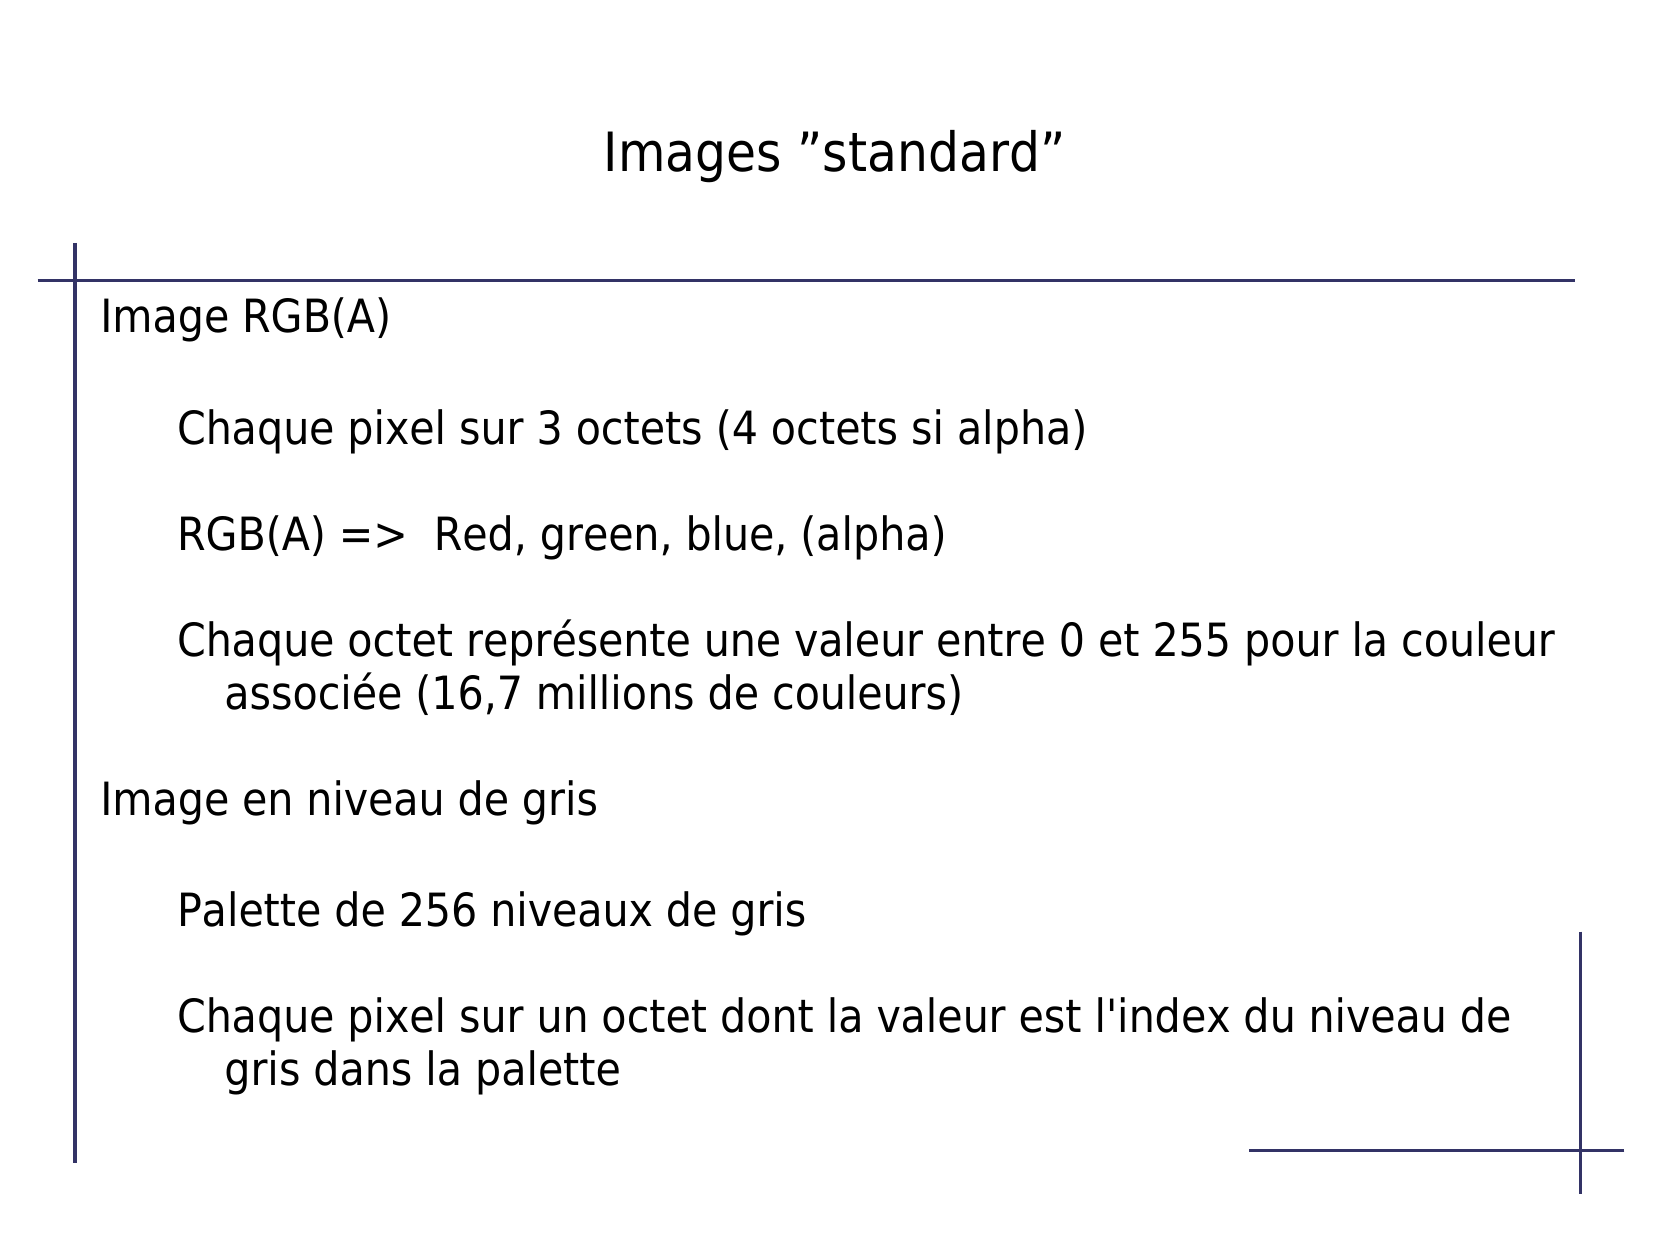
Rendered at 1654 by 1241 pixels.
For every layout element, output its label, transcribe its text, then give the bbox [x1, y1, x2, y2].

title Images ”standard” [112, 49, 1558, 257]
list Image RGB(A) Chaque pixel sur 3 octets (4 octets si alpha) RGB(A) => Red, green, blue, (alpha) Chaque octet représente une valeur entre 0 et 255 pour la couleur associée (16,7 millions de couleurs) Image en niveau de gris Palette de 256 niveaux de gris Chaque pixel sur un octet dont la valeur est l'index du niveau de gris dans la palette [82, 290, 1571, 1109]
